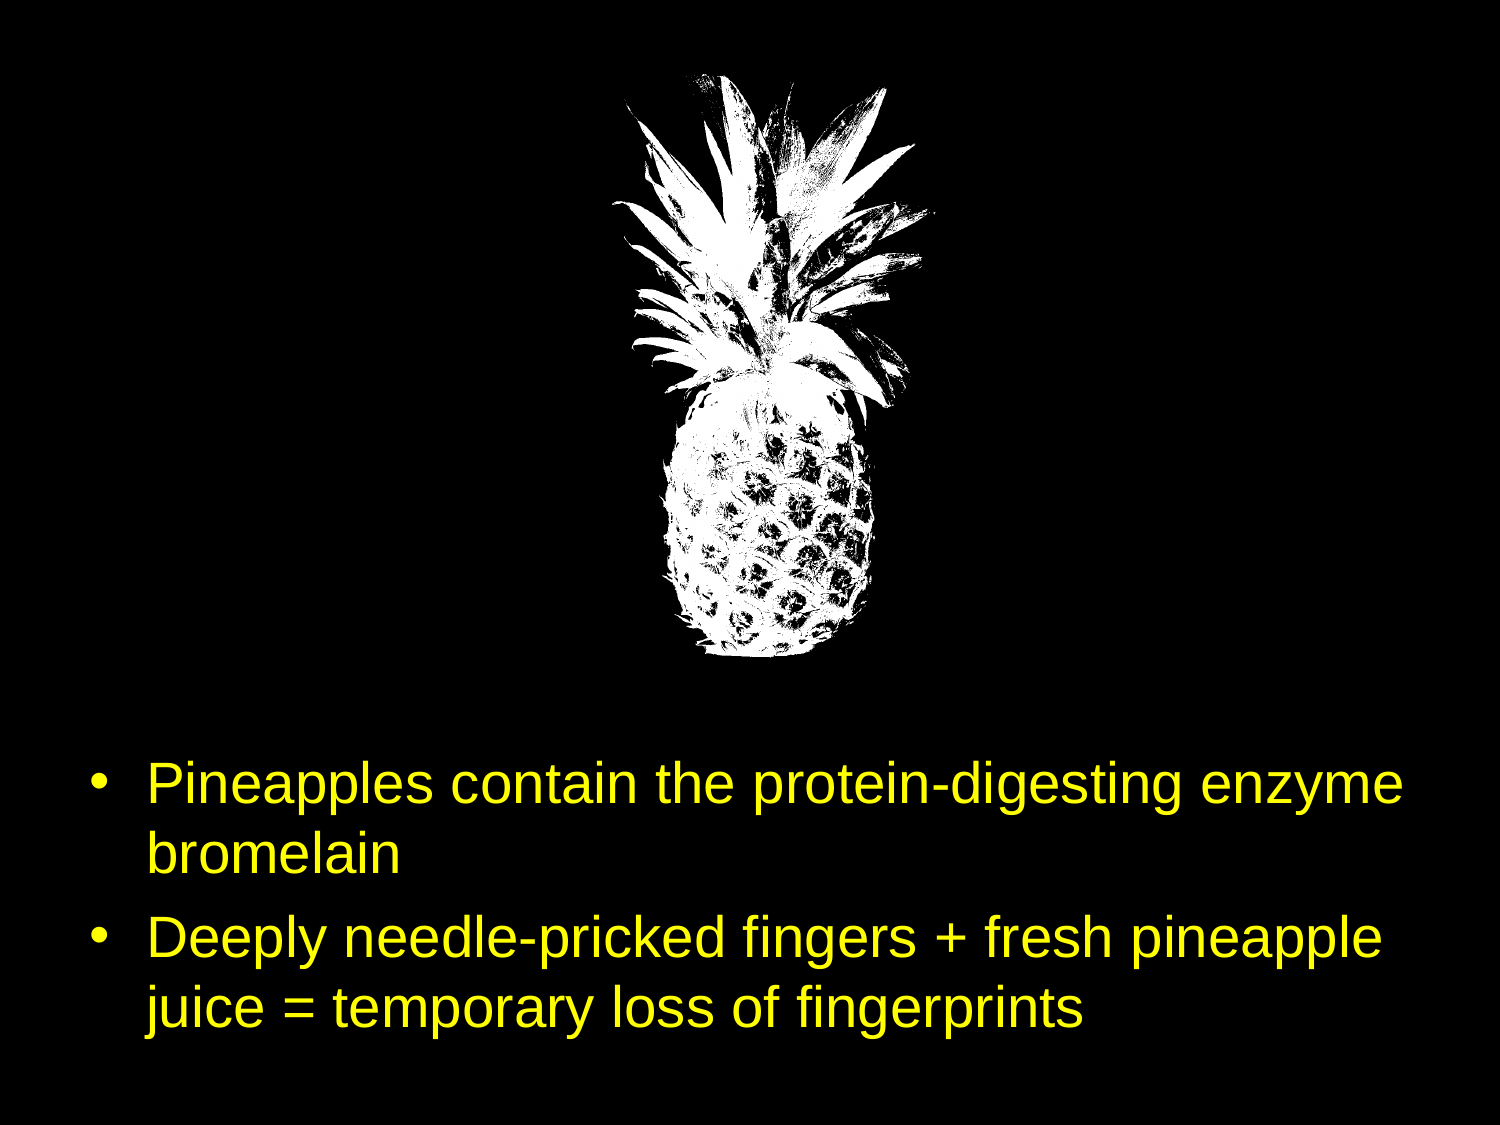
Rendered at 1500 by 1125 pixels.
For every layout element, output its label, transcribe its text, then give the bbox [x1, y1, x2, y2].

list Pineapples contain the protein-digesting enzyme bromelain Deeply needle-pricked fingers + fresh pineapple juice = temporary loss of fingerprints [75, 737, 1426, 1088]
picture [612, 74, 937, 659]
